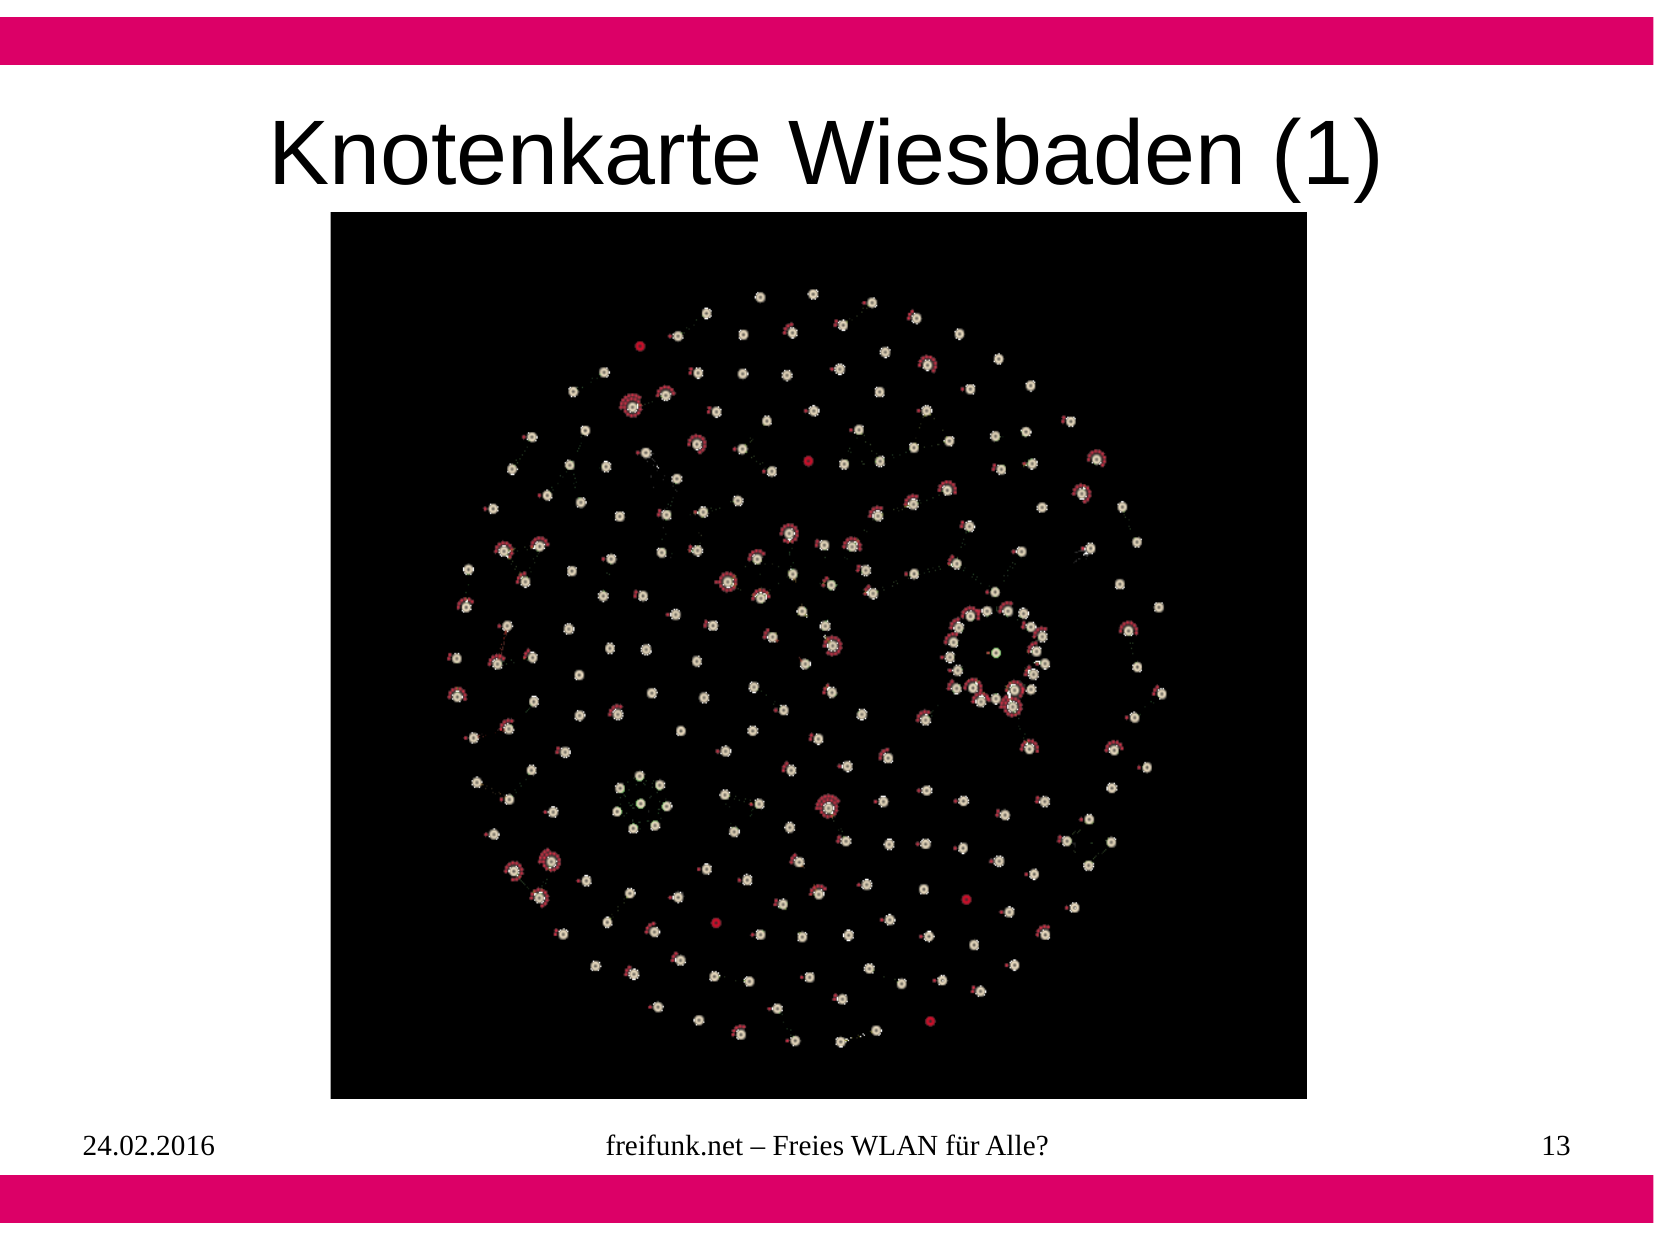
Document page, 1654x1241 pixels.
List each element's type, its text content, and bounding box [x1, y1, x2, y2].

picture [0, 1175, 1654, 1223]
title Knotenkarte Wiesbaden (1) [82, 65, 1571, 257]
picture [0, 17, 1654, 65]
picture [330, 212, 1307, 1099]
